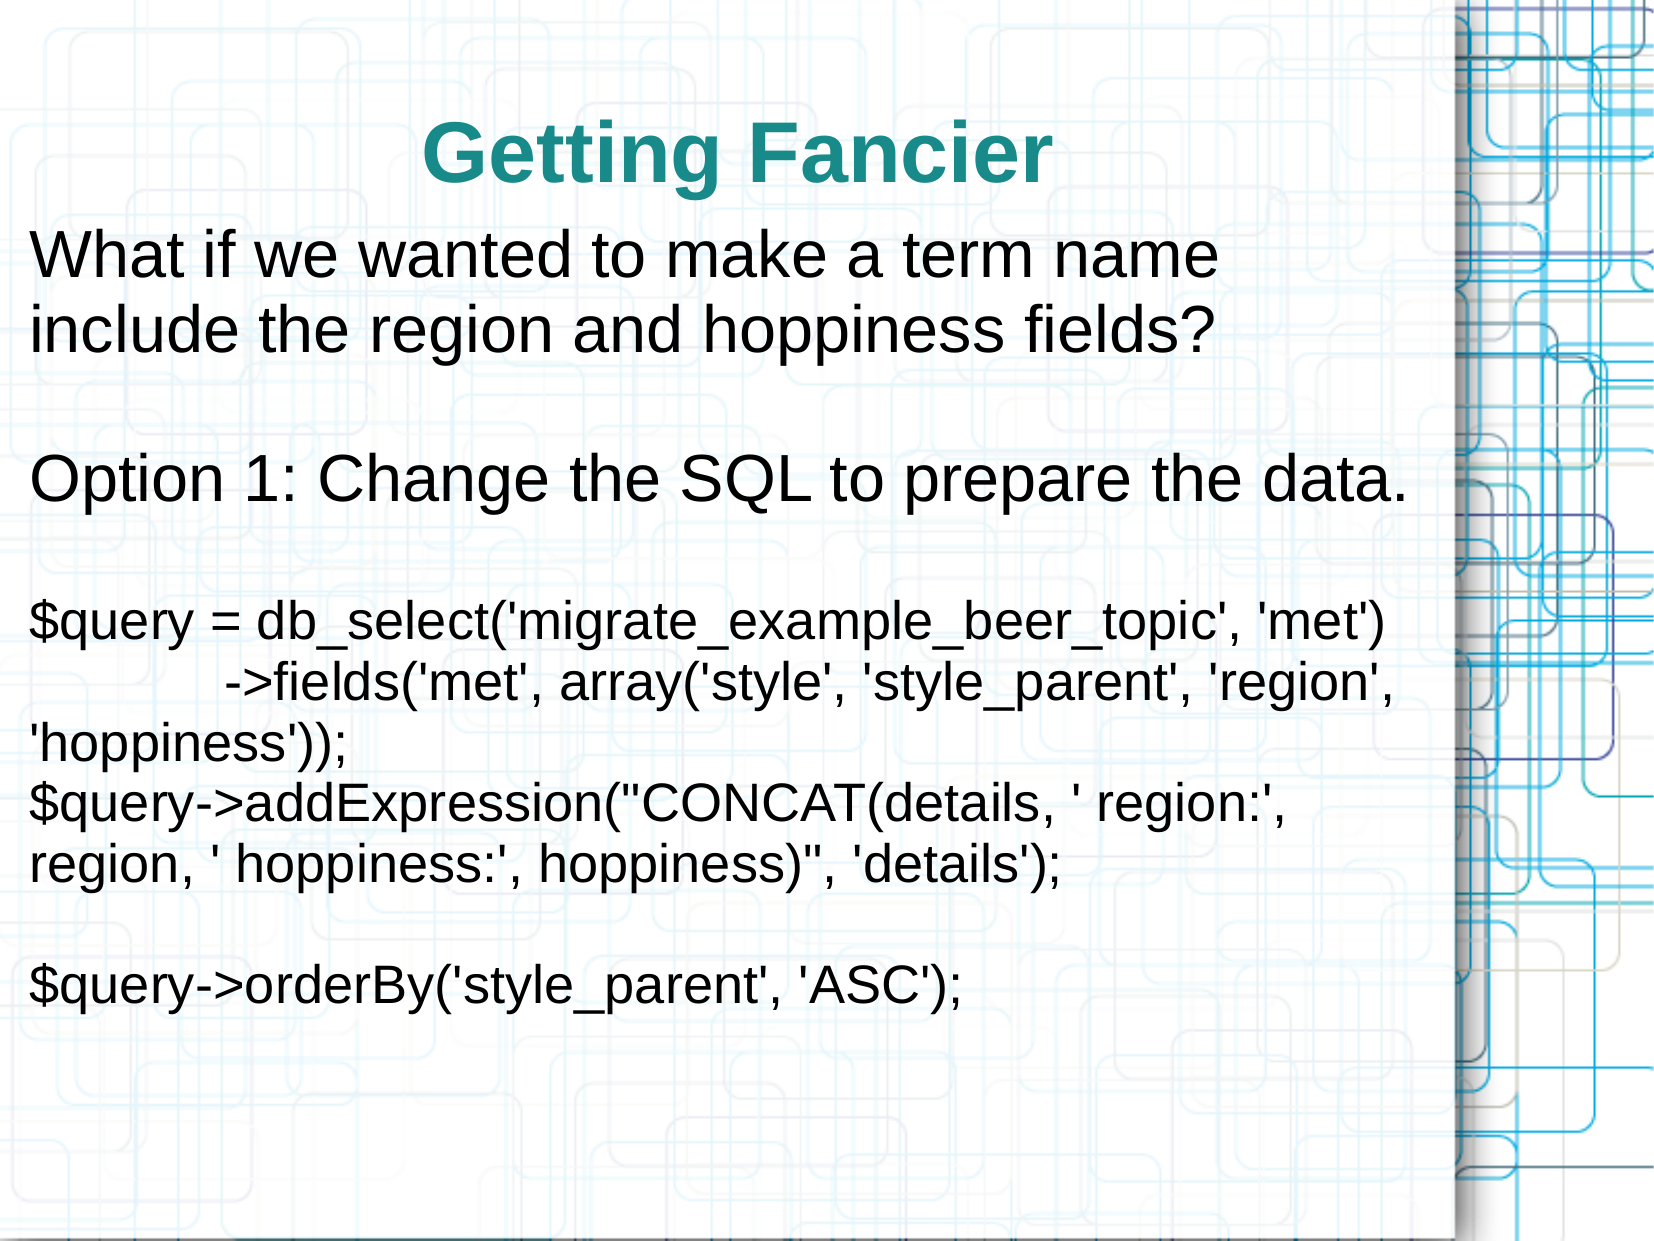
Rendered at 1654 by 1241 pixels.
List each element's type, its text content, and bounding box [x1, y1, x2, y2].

text_box What if we wanted to make a term name include the region and hoppiness fields? Option 1: Change the SQL to prepare the data. $query = db_select('migrate_example_beer_topic', 'met') ->fields('met', array('style', 'style_parent', 'region', 'hoppiness')); $query->addExpression("CONCAT(details, ' region:', region, ' hoppiness:', hoppiness)", 'details'); $query->orderBy('style_parent', 'ASC'); [14, 209, 1446, 1189]
picture [0, 0, 1654, 1241]
title Getting Fancier [59, 49, 1418, 209]
